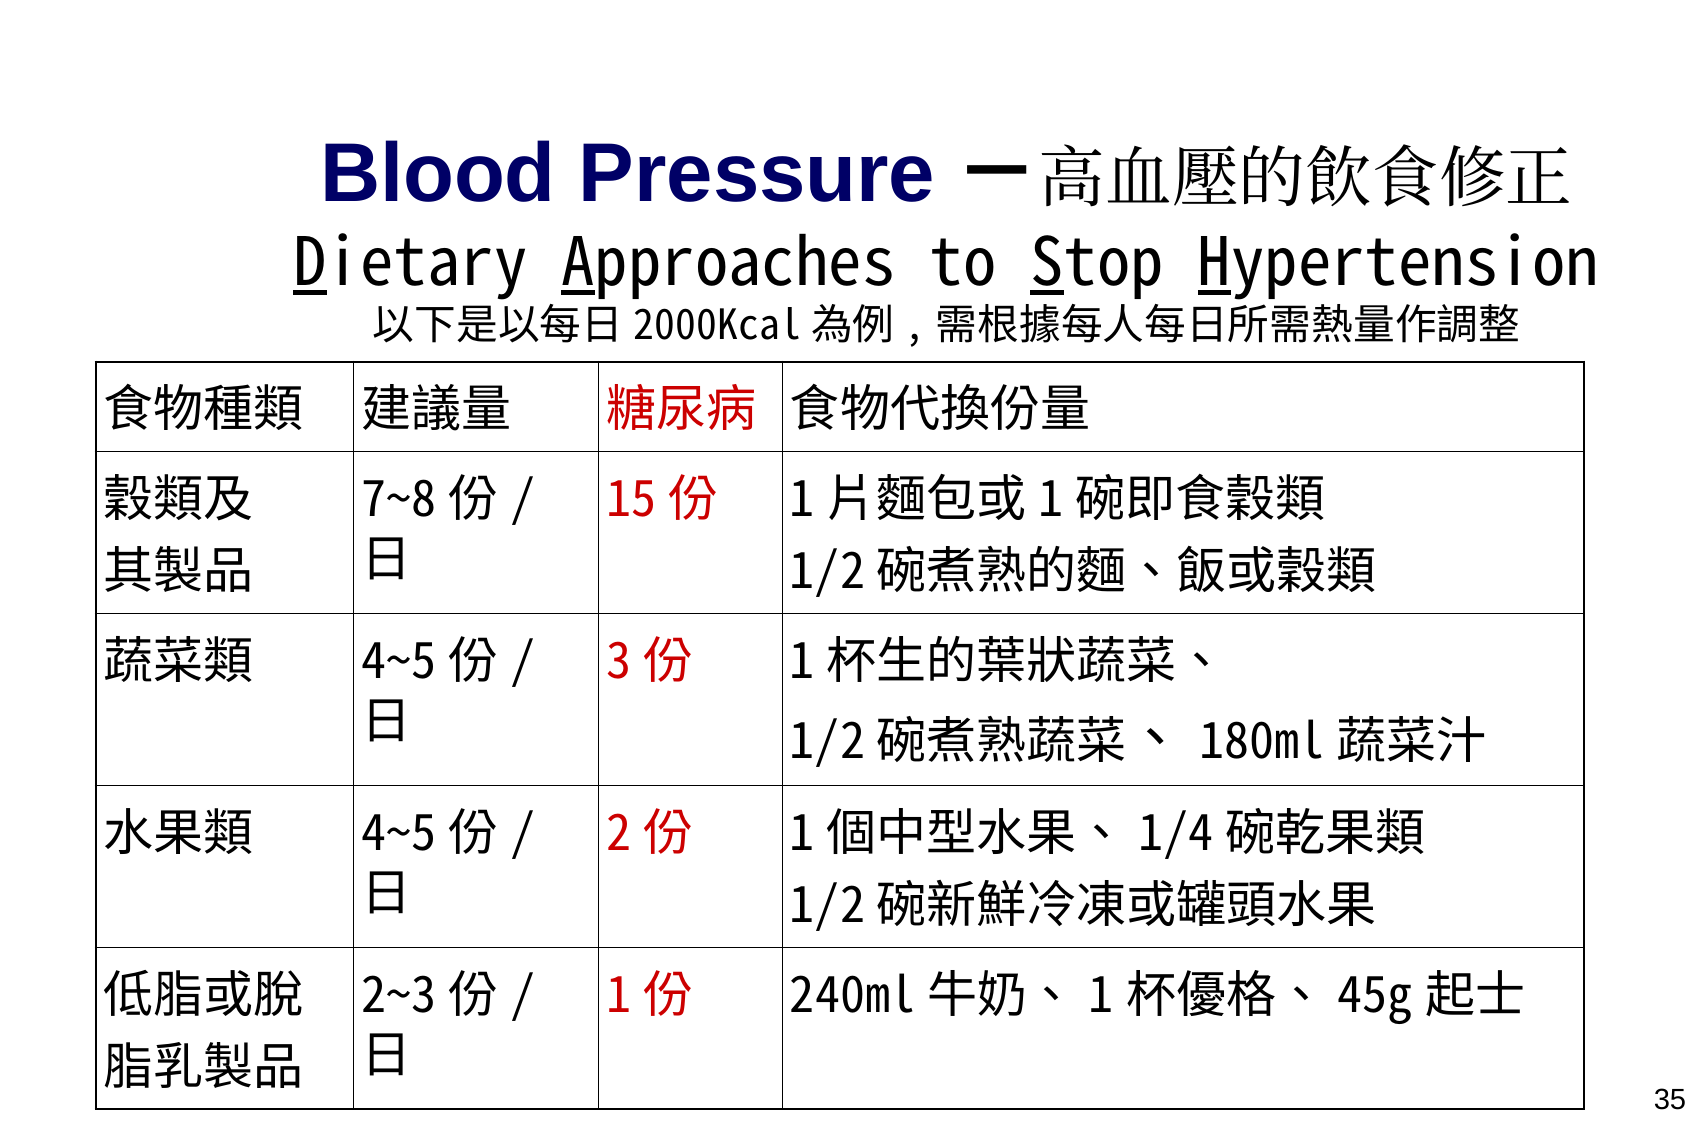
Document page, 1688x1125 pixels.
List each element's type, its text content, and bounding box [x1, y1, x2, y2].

table_cell 水果類 [97, 786, 353, 947]
title Blood Pressure－高血壓的飲食修正 Dietary Approaches to Stop Hypertension 以下是以每日2000Kcal為例,需根據每人每日所需熱量作調整 [205, 113, 1688, 354]
table_cell 1片麵包或1碗即食穀類 1/2碗煮熟的麵、飯或穀類 [783, 452, 1583, 613]
table_header 食物種類 [97, 363, 353, 451]
table_cell 1份 [599, 948, 782, 1108]
table_cell 低脂或脫 脂乳製品 [97, 948, 353, 1108]
table_cell 1個中型水果、1/4碗乾果類 1/2碗新鮮冷凍或罐頭水果 [783, 786, 1583, 947]
table_cell 1杯生的葉狀蔬菜、 1/2碗煮熟蔬菜、180ml蔬菜汁 [783, 614, 1583, 785]
table_header 建議量 [354, 363, 598, 451]
table_header 糖尿病 [599, 363, 782, 451]
table_cell 穀類及 其製品 [97, 452, 353, 613]
table_cell 240ml牛奶、1杯優格、45g起士 [783, 948, 1583, 1108]
table_cell 2~3份/日 [354, 948, 598, 1108]
table_cell 4~5份/日 [354, 786, 598, 947]
table_cell 15份 [599, 452, 782, 613]
table_cell 3份 [599, 614, 782, 785]
table_cell 2份 [599, 786, 782, 947]
table_header 食物代換份量 [783, 363, 1583, 451]
table_cell 7~8份/日 [354, 452, 598, 613]
table_cell 蔬菜類 [97, 614, 353, 785]
table_cell 4~5份/日 [354, 614, 598, 785]
